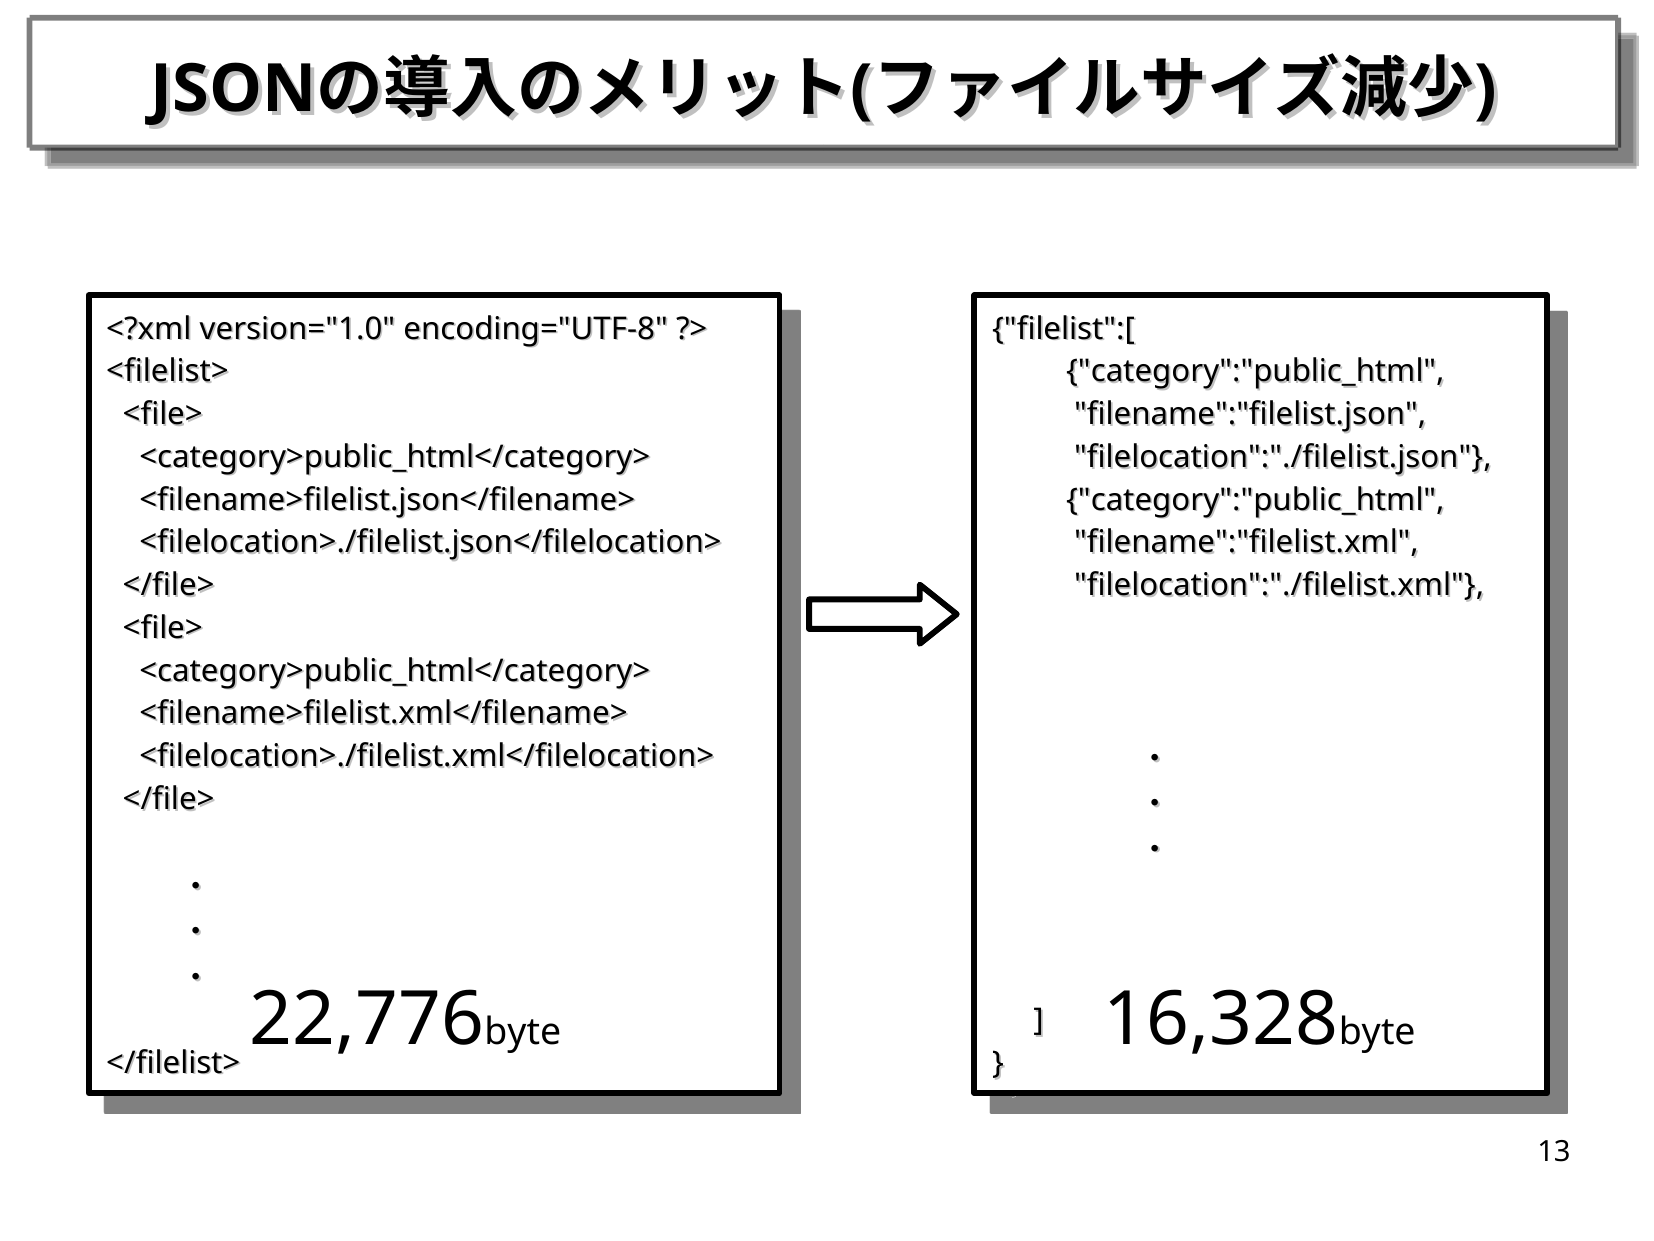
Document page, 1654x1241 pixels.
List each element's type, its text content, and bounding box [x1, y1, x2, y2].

text_box [809, 584, 957, 644]
text_box 22,776byte [234, 956, 597, 1053]
text_box JSONの導入のメリット(ファイルサイズ減少) [29, 17, 1619, 148]
text_box 16,328byte [1088, 956, 1451, 1053]
text_box {"filelist":[ {"category":"public_html", "filename":"filelist.json", "filelocation":"./filelist.json"}, {"category":"public_html", "filename":"filelist.xml", "filelocation":"./filelist.xml"}, ・ ・ ・ ] } [974, 295, 1548, 928]
text_box <?xml version="1.0" encoding="UTF-8" ?> <filelist> <file> <category>public_html</category> <filename>filelist.json</filename> <filelocation>./filelist.json</filelocation> </file> <file> <category>public_html</category> <filename>filelist.xml</filename> <filelocation>./filelist.xml</filelocation> </file> ・ ・ ・ </filelist> [88, 295, 780, 925]
